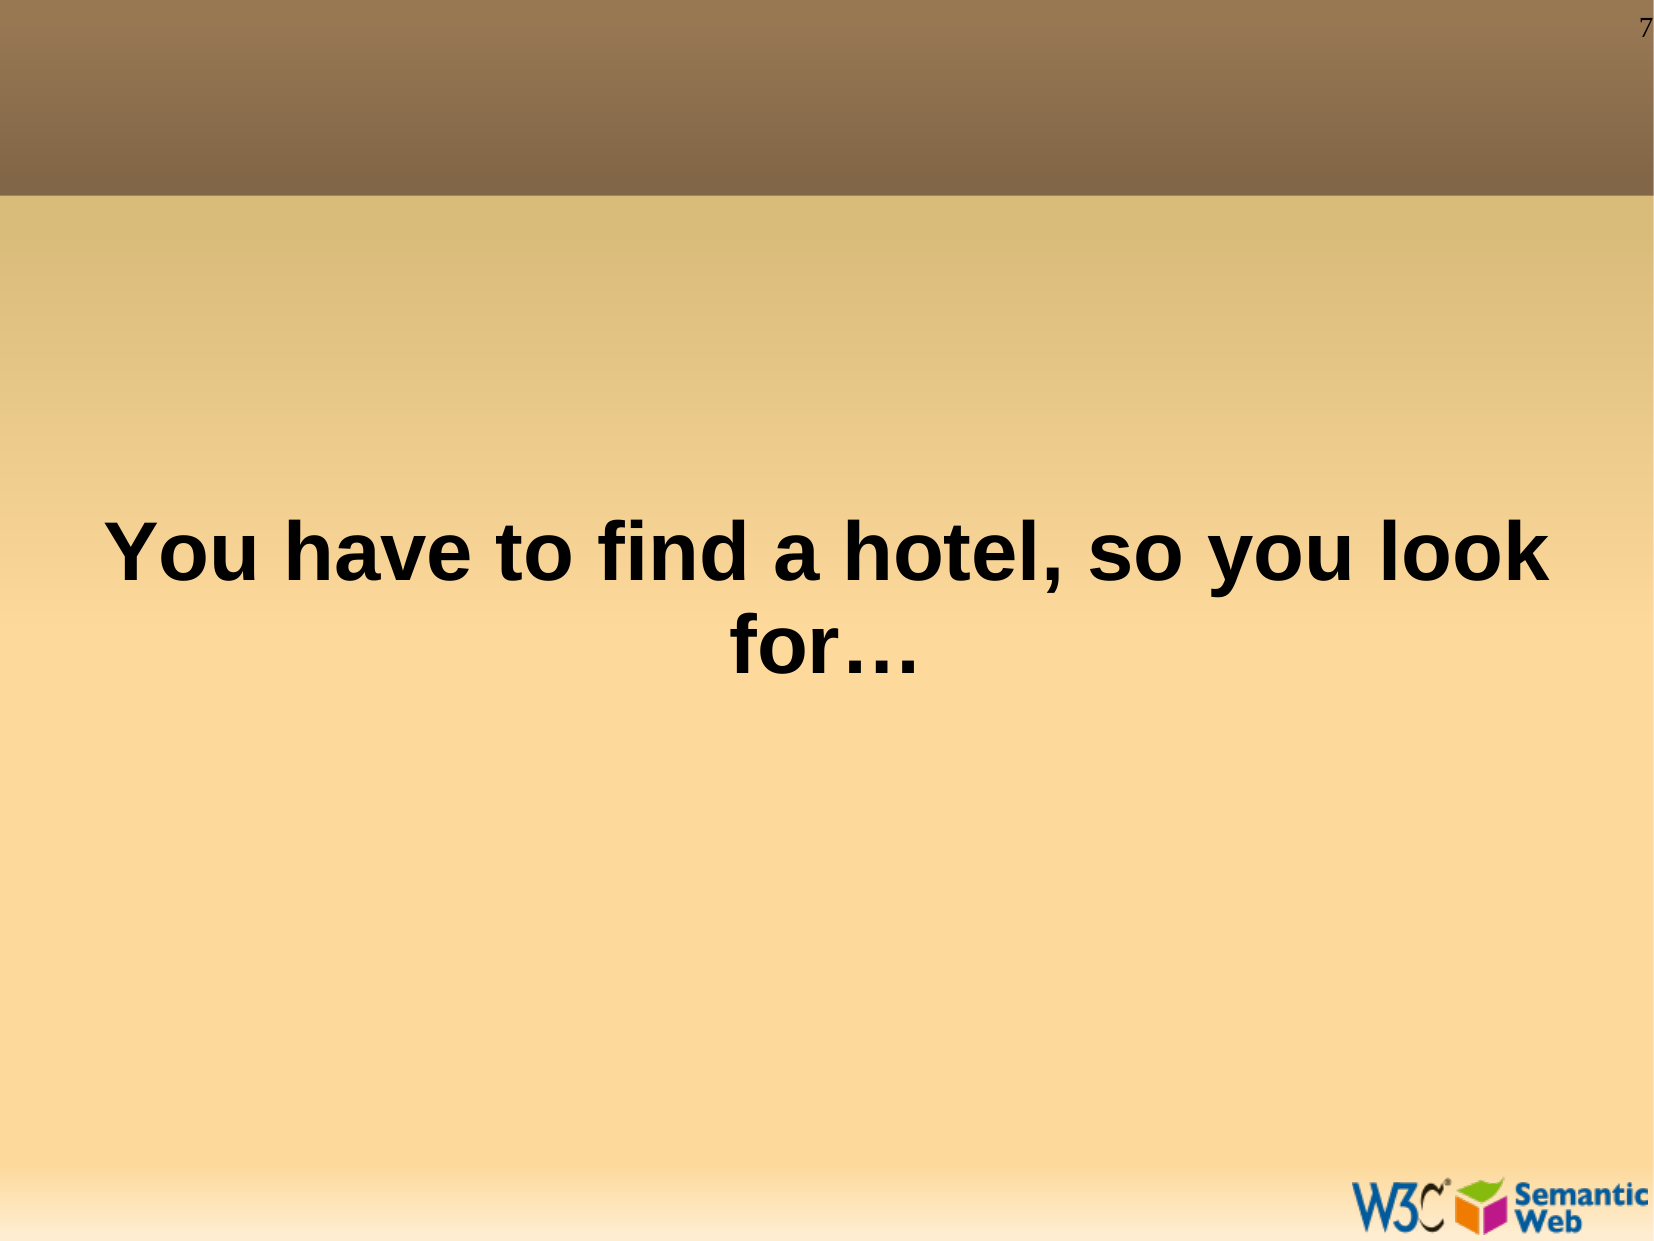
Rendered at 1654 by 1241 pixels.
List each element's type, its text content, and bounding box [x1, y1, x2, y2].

picture [0, 0, 1654, 1241]
title You have to find a hotel, so you look for… [59, 504, 1595, 692]
